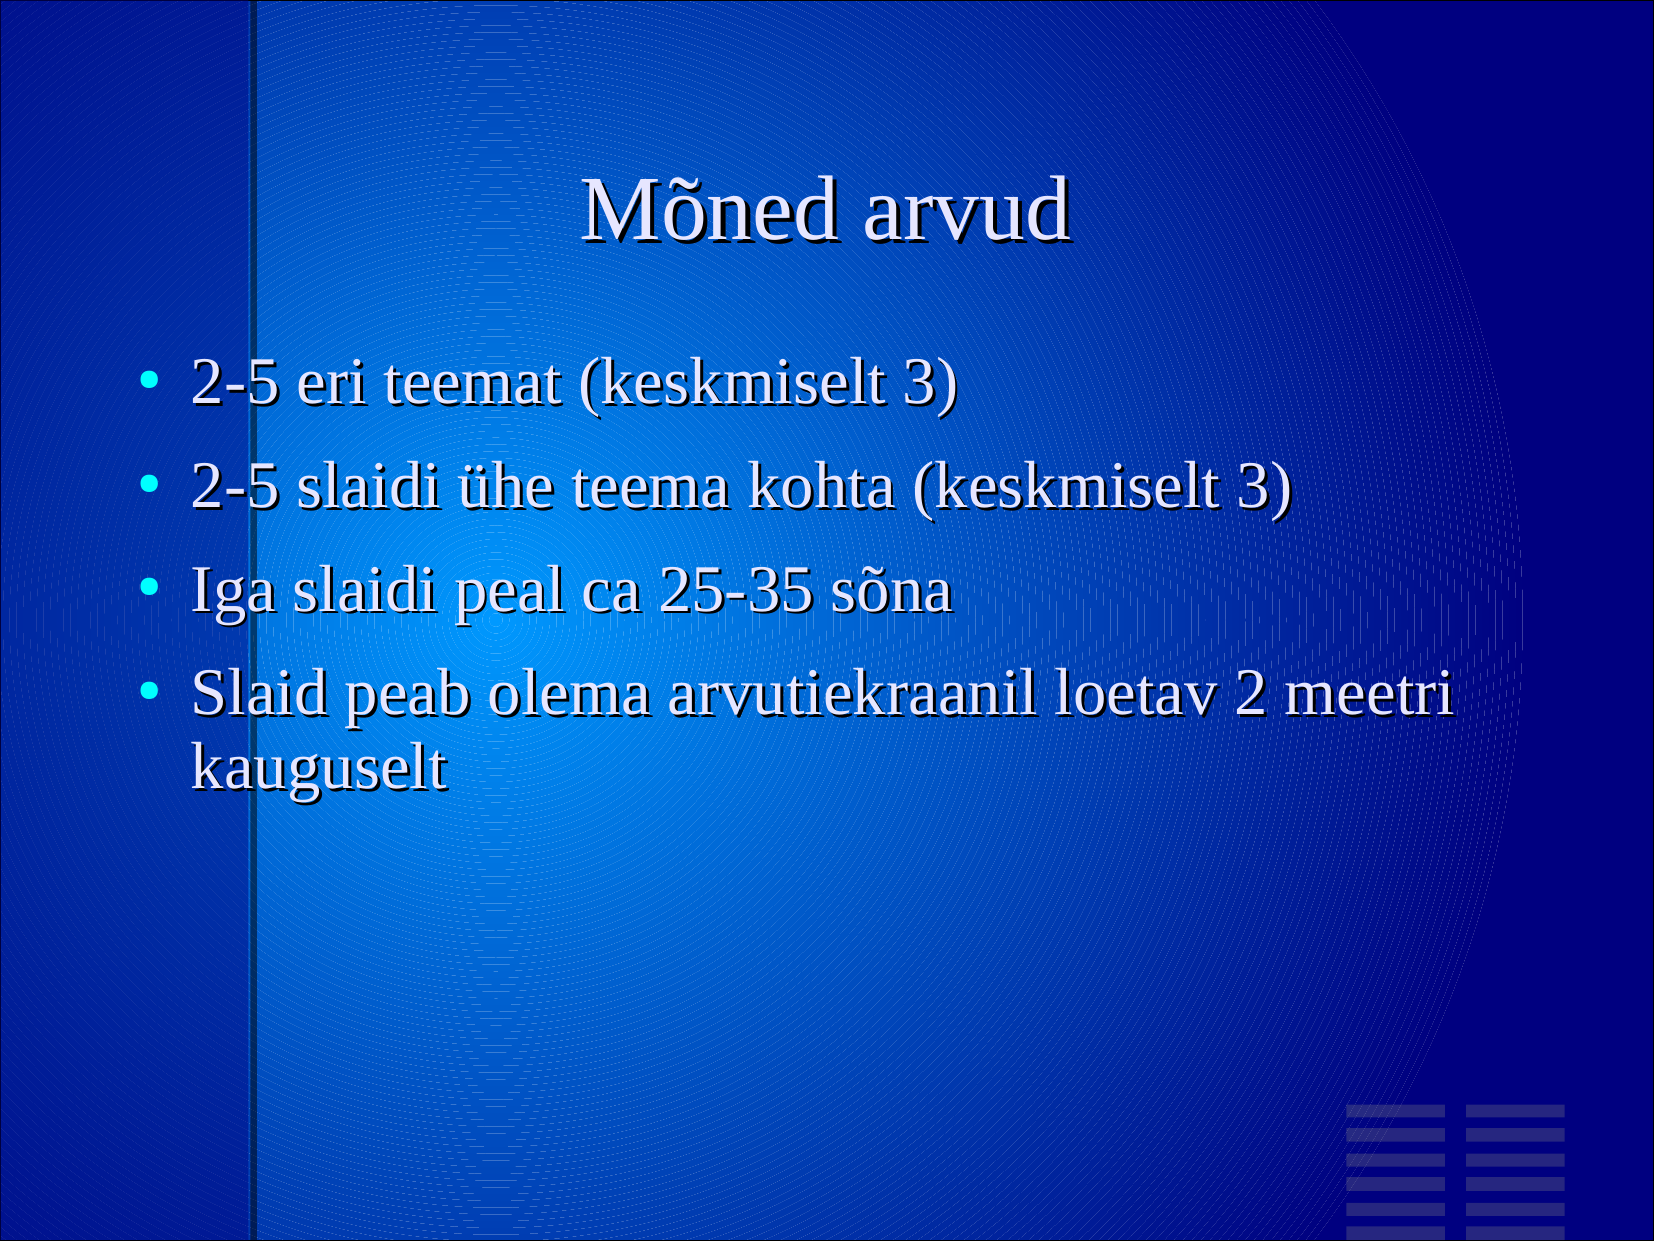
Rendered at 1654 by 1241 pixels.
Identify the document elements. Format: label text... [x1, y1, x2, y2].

title Mõned arvud [119, 104, 1533, 313]
list 2-5 eri teemat (keskmiselt 3) 2-5 slaidi ühe teema kohta (keskmiselt 3) Iga slaidi peal ca 25-35 sõna Slaid peab olema arvutiekraanil loetav 2 meetri kauguselt [119, 344, 1533, 1164]
